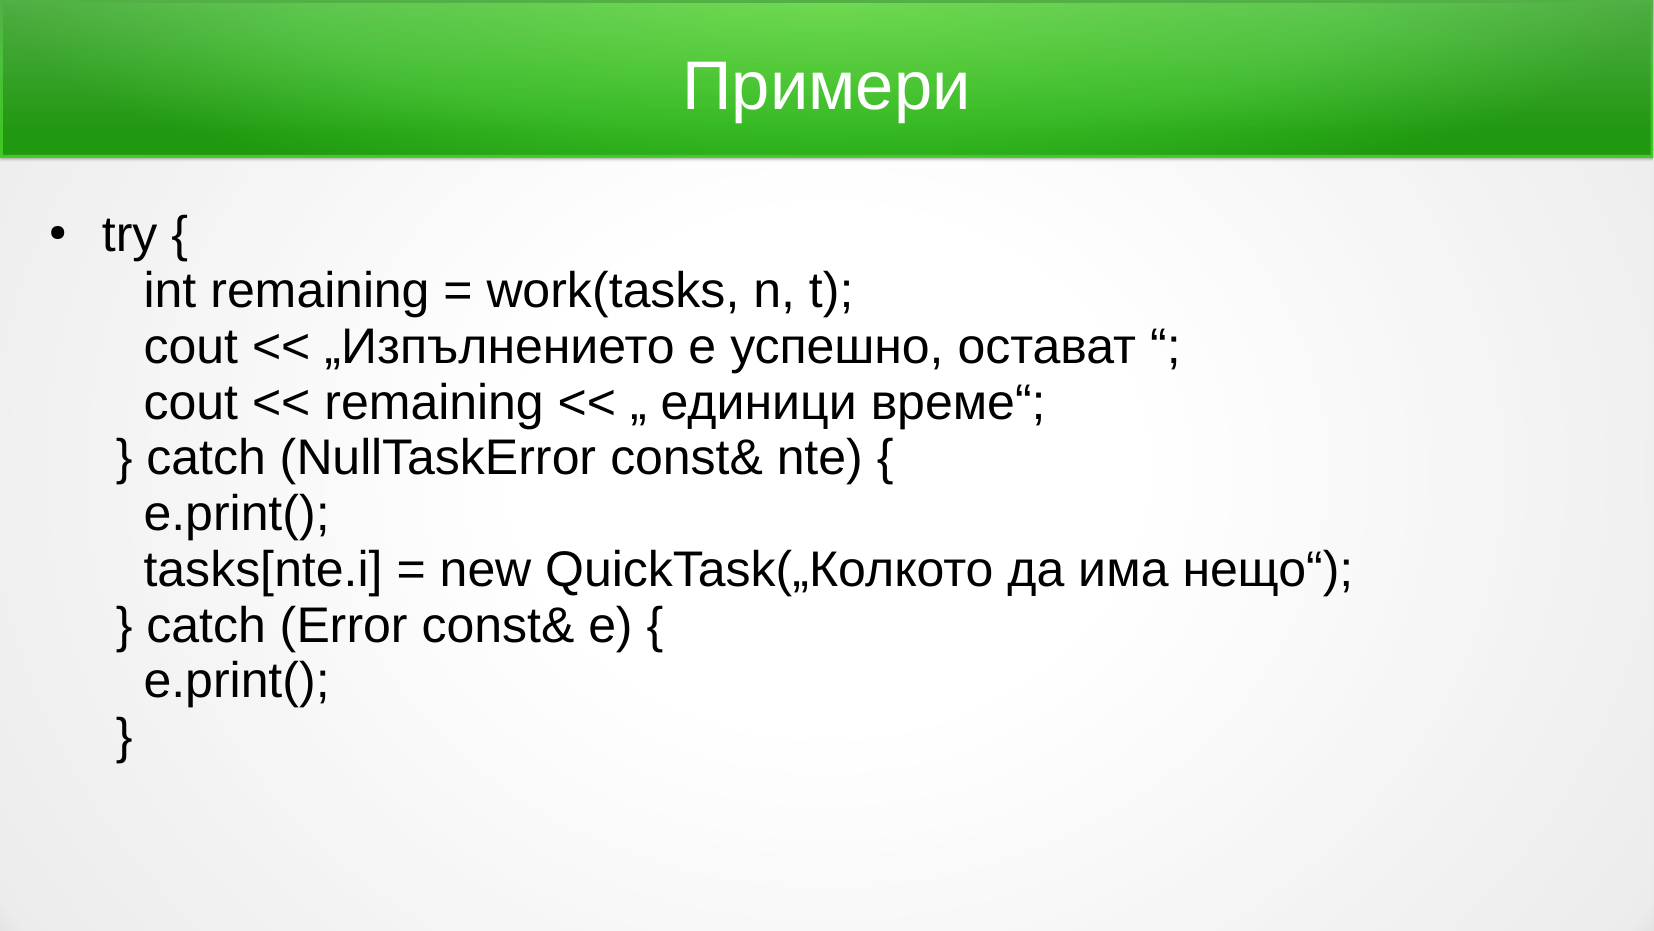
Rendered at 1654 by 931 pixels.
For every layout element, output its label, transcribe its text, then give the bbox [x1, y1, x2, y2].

list try { int remaining = work(tasks, n, t); cout << „Изпълнението е успешно, остават “; cout << remaining << „ единици време“; } catch (NullTaskError const& nte) { e.print(); tasks[nte.i] = new QuickTask(„Колкото да има нещо“); } catch (Error const& e) { e.print(); } [31, 206, 1619, 928]
title Примери [82, 37, 1571, 135]
